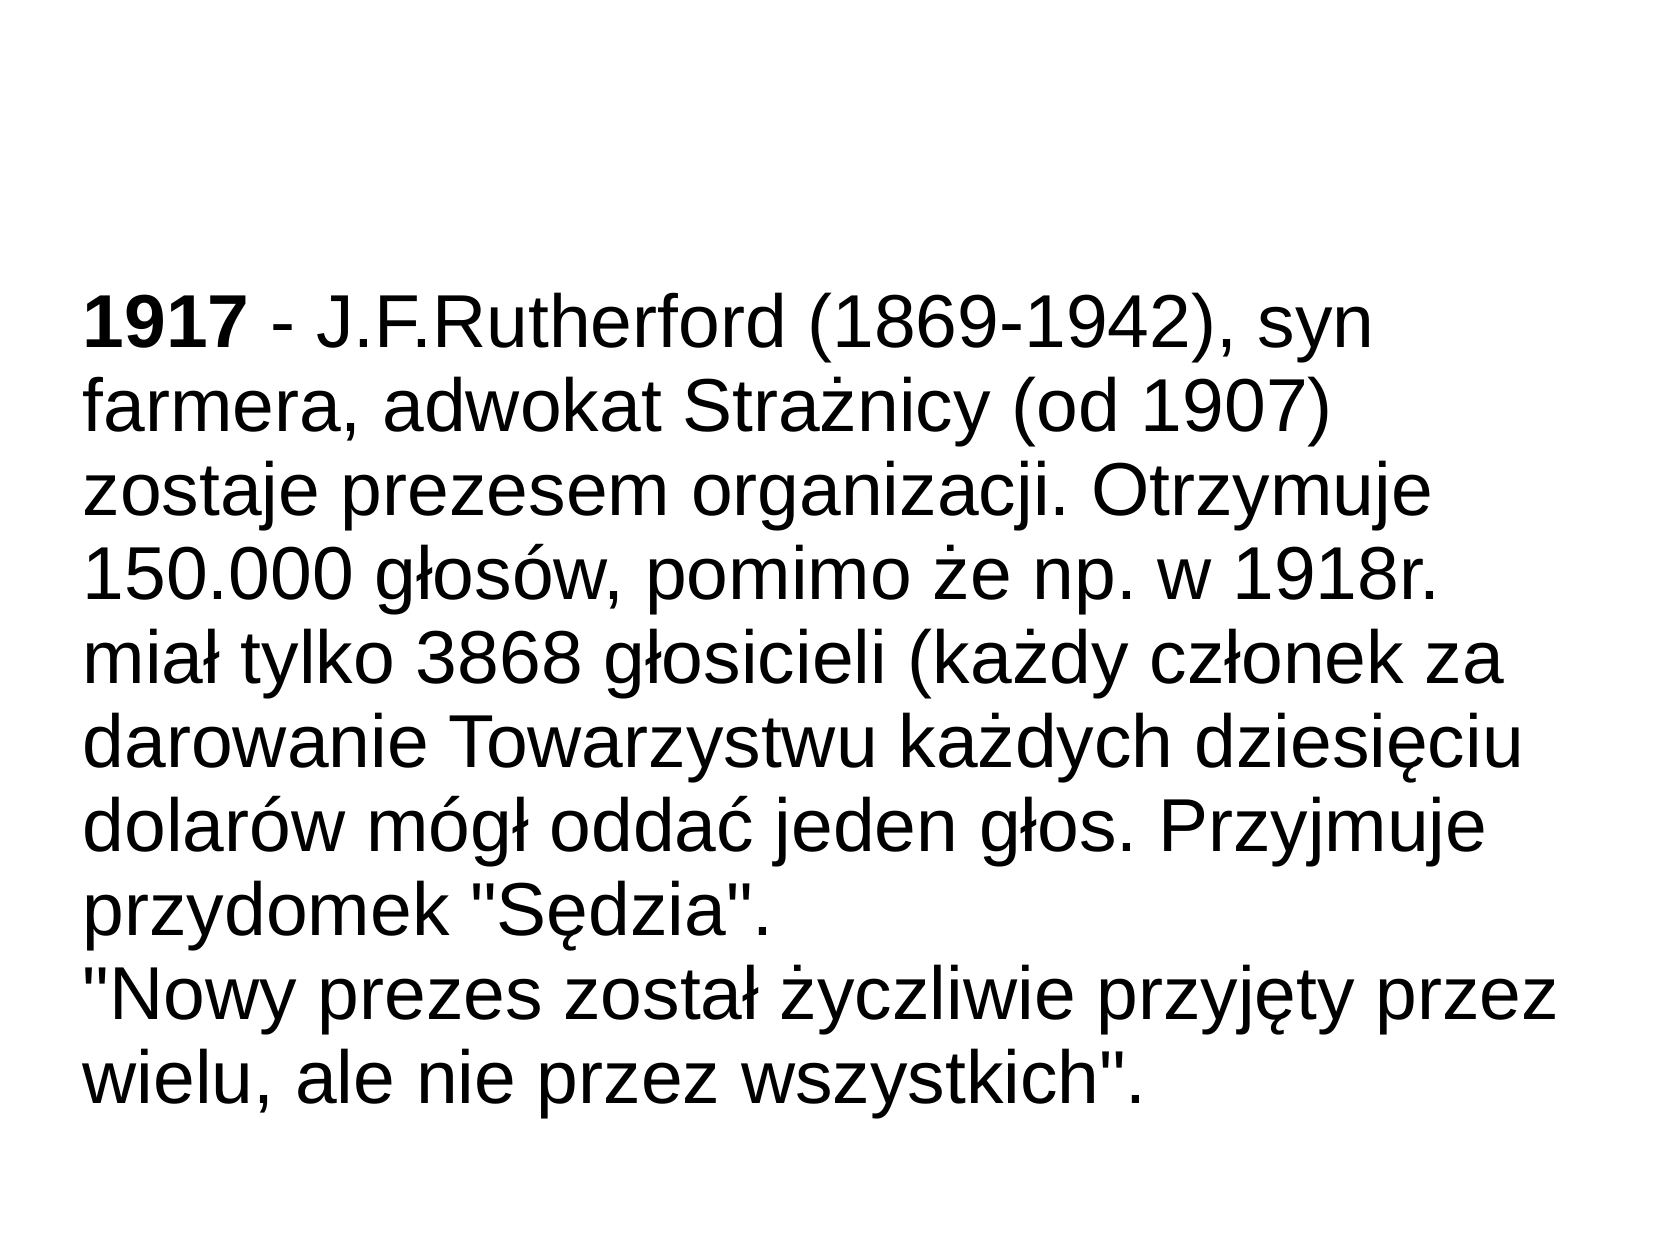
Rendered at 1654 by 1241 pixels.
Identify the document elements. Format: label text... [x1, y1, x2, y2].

subtitle 1917 - J.F.Rutherford (1869-1942), syn farmera, adwokat Strażnicy (od 1907) zostaje prezesem organizacji. Otrzymuje 150.000 głosów, pomimo że np. w 1918r. miał tylko 3868 głosicieli (każdy członek za darowanie Towarzystwu każdych dziesięciu dolarów mógł oddać jeden głos. Przyjmuje przydomek "Sędzia". "Nowy prezes został życzliwie przyjęty przez wielu, ale nie przez wszystkich". [82, 279, 1571, 1120]
